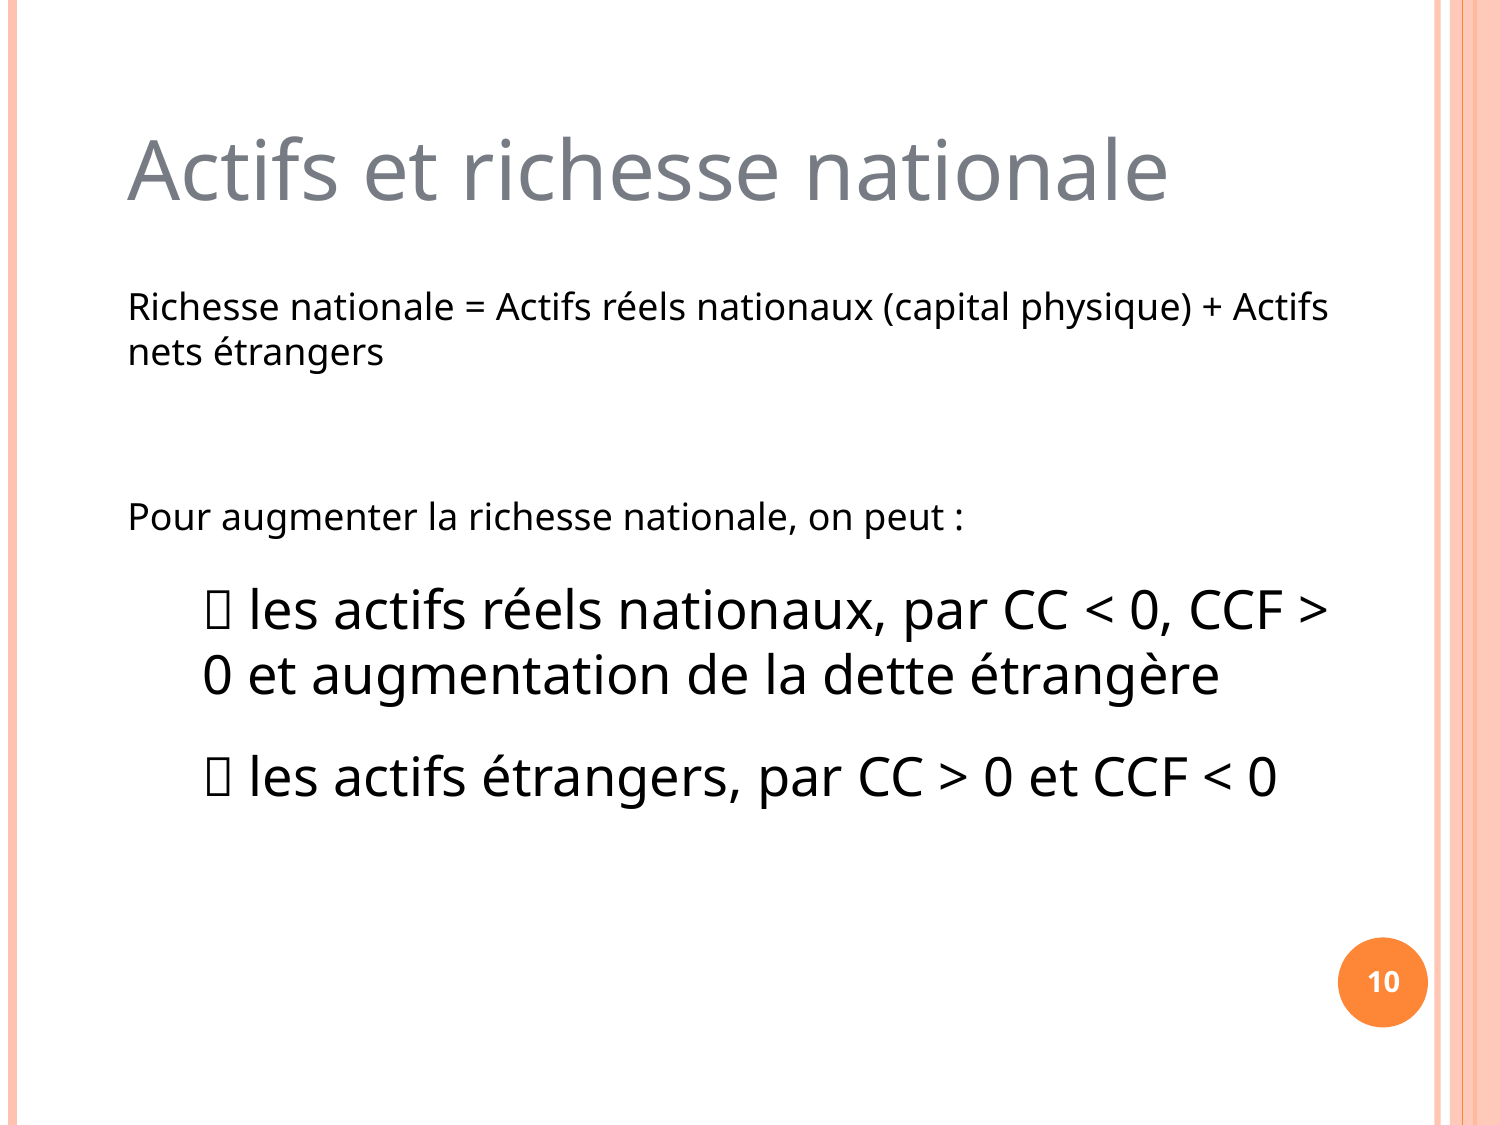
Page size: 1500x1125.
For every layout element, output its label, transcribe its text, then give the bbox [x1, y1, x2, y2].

slide_number <numéro> [1333, 940, 1434, 1027]
title Actifs et richesse nationale [112, 37, 1388, 225]
list Richesse nationale = Actifs réels nationaux (capital physique) + Actifs nets étrangers Pour augmenter la richesse nationale, on peut :  les actifs réels nationaux, par CC < 0, CCF > 0 et augmentation de la dette étrangère  les actifs étrangers, par CC > 0 et CCF < 0 [112, 275, 1388, 1000]
